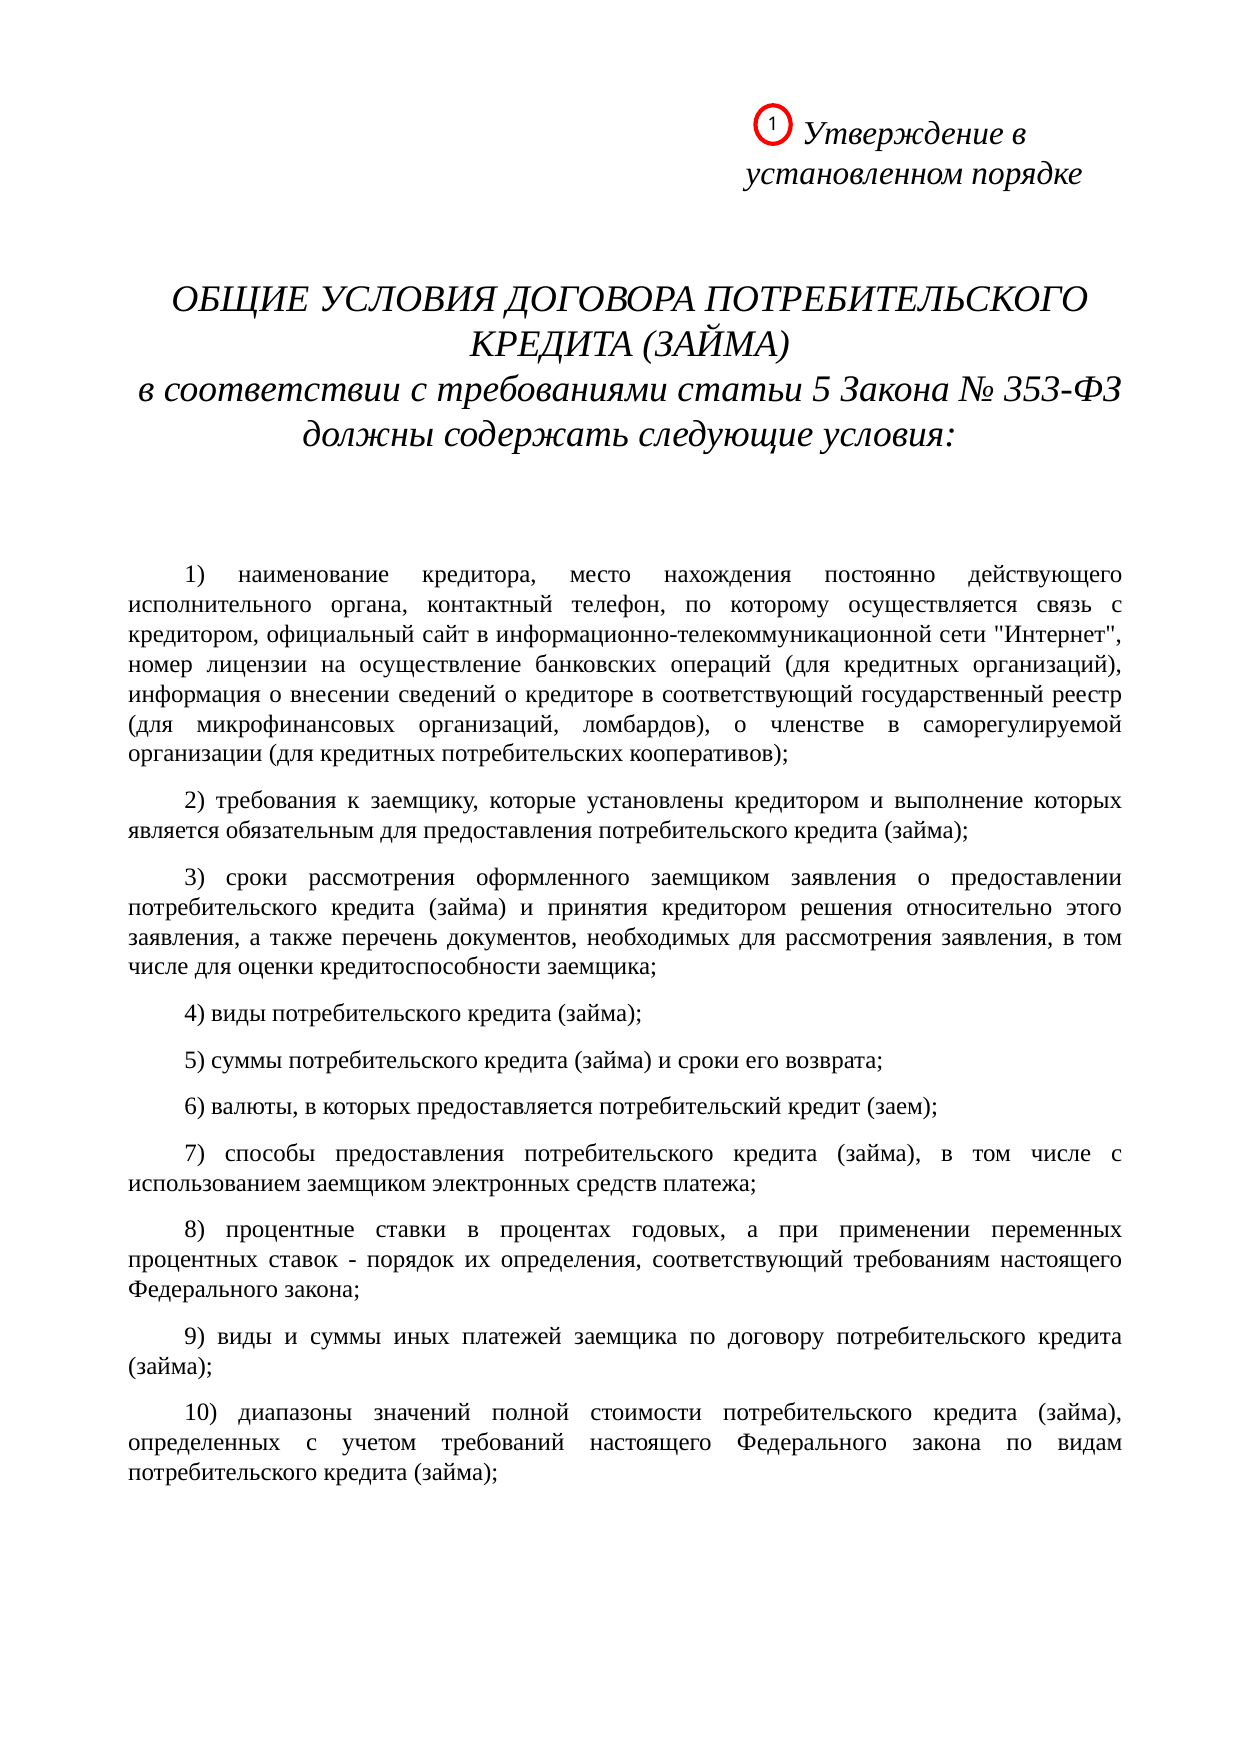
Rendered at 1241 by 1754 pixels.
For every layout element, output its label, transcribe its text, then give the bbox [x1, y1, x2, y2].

text_box 1 [749, 103, 767, 142]
text_box 1 [779, 103, 797, 142]
text_box 1 [758, 108, 788, 141]
text_box 1) наименование кредитора, место нахождения постоянно действующего исполнительного органа, контактный телефон, по которому осуществляется связь с кредитором, официальный сайт в информационно-телекоммуникационной сети "Интернет", номер лицензии на осуществление банковских операций (для кредитных организаций), информация о внесении сведений о кредиторе в соответствующий государственный реестр (для микрофинансовых организаций, ломбардов), о членстве в саморегулируемой организации (для кредитных потребительских кооперативов); 2) требования к заемщику, которые установлены кредитором и выполнение которых является обязательным для предоставления потребительского кредита (займа); 3) сроки рассмотрения оформленного заемщиком заявления о предоставлении потребительского кредита (займа) и принятия кредитором решения относительно этого заявления, а также перечень документов, необходимых для рассмотрения заявления, в том числе для оценки кредитоспособности заемщика; 4) виды потребительского кредита (займа); 5) суммы потребительского кредита (займа) и сроки его возврата; 6) валюты, в которых предоставляется потребительский кредит (заем); 7) способы предоставления потребительского кредита (займа), в том числе с использованием заемщиком электронных средств платежа; 8) процентные ставки в процентах годовых, а при применении переменных процентных ставок - порядок их определения, соответствующий требованиям настоящего Федерального закона; 9) виды и суммы иных платежей заемщика по договору потребительского кредита (займа); 10) диапазоны значений полной стоимости потребительского кредита (займа), определенных с учетом требований настоящего Федерального закона по видам потребительского кредита (займа); [113, 503, 1139, 1494]
text_box Утверждение в установленном порядке [702, 103, 1127, 199]
title ОБЩИЕ УСЛОВИЯ ДОГОВОРА ПОТРЕБИТЕЛЬСКОГО КРЕДИТА (ЗАЙМА) в соответствии с требованиями статьи 5 Закона № 353-ФЗ должны содержать следующие условия: [99, 221, 1161, 530]
